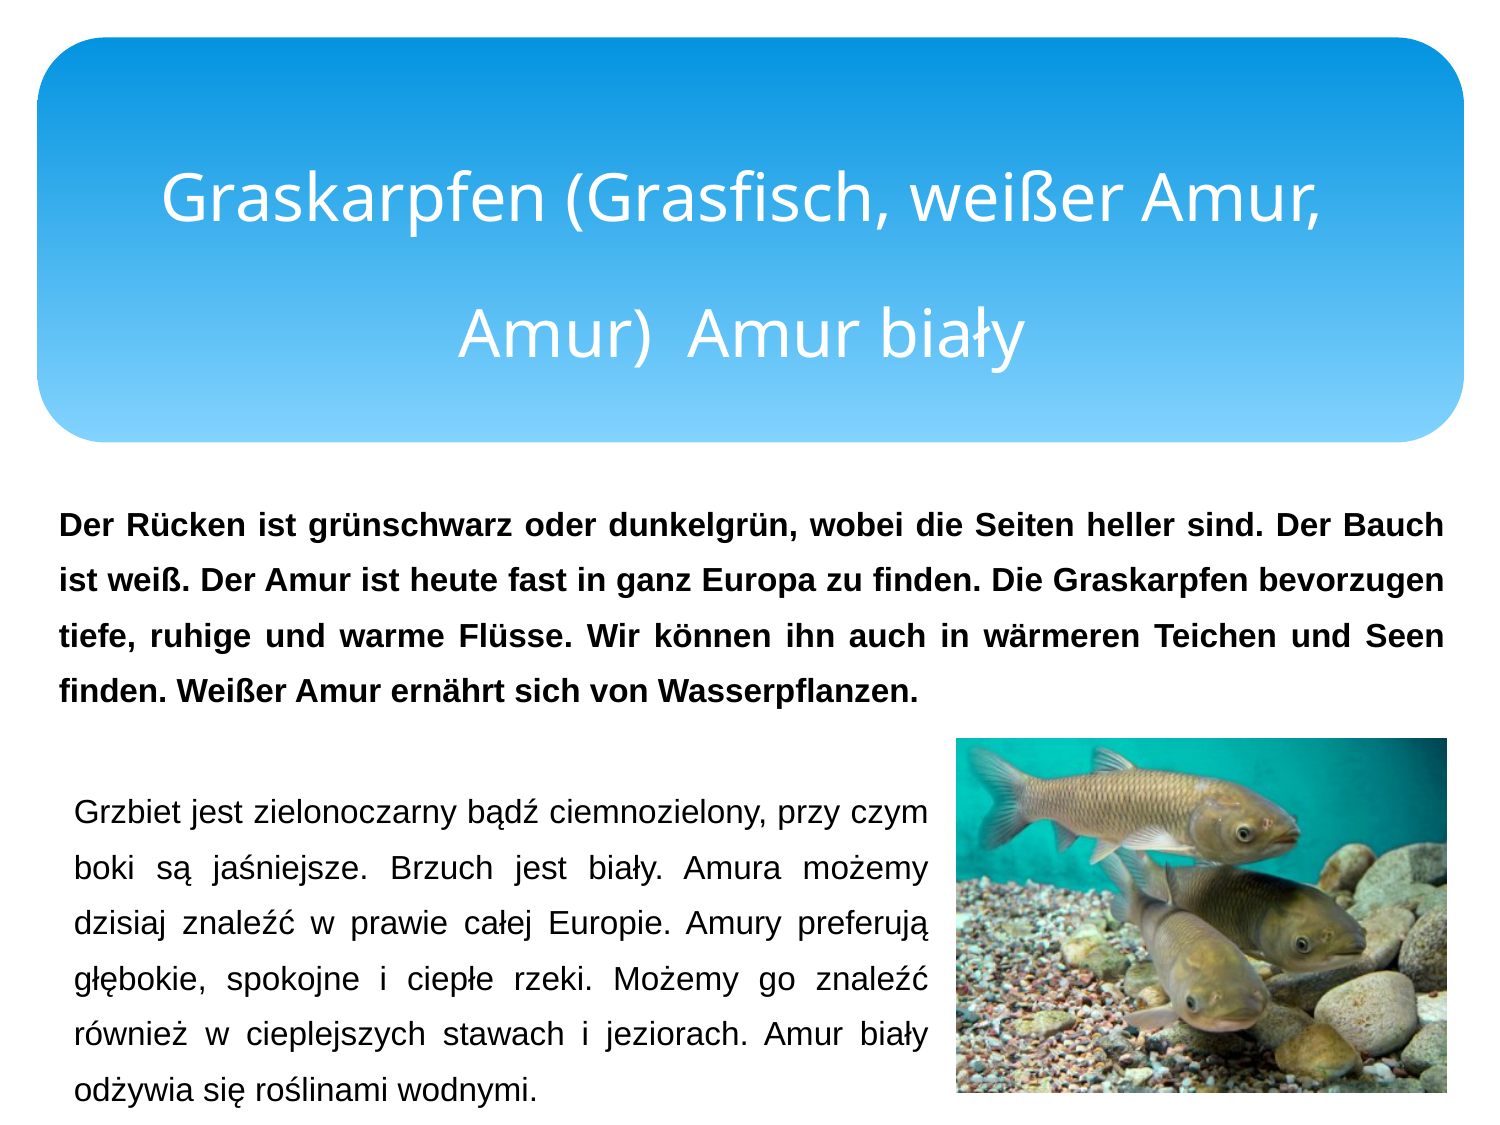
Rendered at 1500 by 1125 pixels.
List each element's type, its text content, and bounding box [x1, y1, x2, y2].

picture [956, 738, 1447, 1093]
text_box Grzbiet jest zielonoczarny bądź ciemnozielony, przy czym boki są jaśniejsze. Brzuch jest biały. Amura możemy dzisiaj znaleźć w prawie całej Europie. Amury preferują głębokie, spokojne i ciepłe rzeki. Możemy go znaleźć również w cieplejszych stawach i jeziorach. Amur biały odżywia się roślinami wodnymi. [59, 767, 945, 1100]
title Graskarpfen (Grasfisch, weißer Amur, Amur) Amur biały [67, 106, 1418, 376]
subtitle Der Rücken ist grünschwarz oder dunkelgrün, wobei die Seiten heller sind. Der Bauch ist weiß. Der Amur ist heute fast in ganz Europa zu finden. Die Graskarpfen bevorzugen tiefe, ruhige und warme Flüsse. Wir können ihn auch in wärmeren Teichen und Seen finden. Weißer Amur ernährt sich von Wasserpflanzen. [59, 458, 1447, 739]
